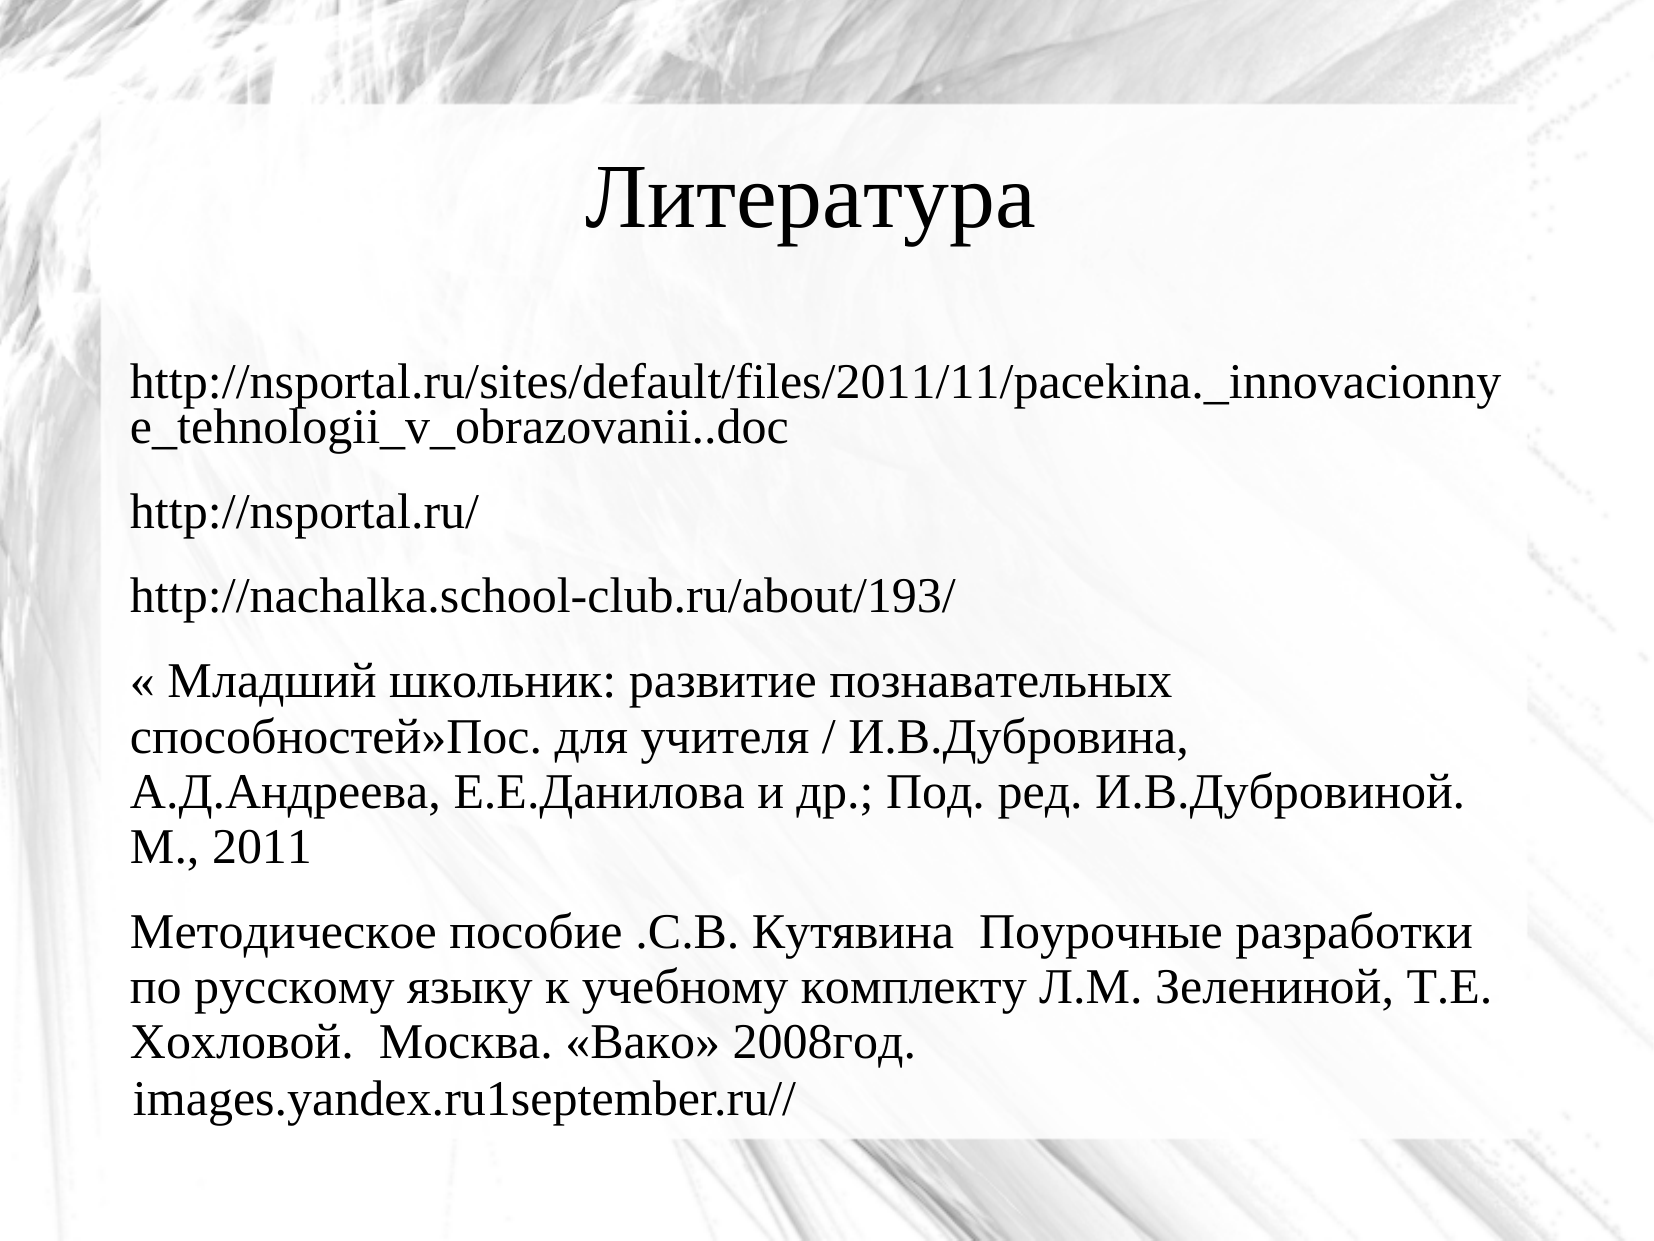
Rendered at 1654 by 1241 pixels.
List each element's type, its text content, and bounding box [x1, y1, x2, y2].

list http://nsportal.ru/sites/default/files/2011/11/pacekina._innovacionnye_tehnologii_v_obrazovanii..doc http://nsportal.ru/ http://nachalka.school-club.ru/about/193/ « Младший школьник: развитие познавательных способностей»Пос. для учителя / И.В.Дубровина, А.Д.Андреева, Е.Е.Данилова и др.; Под. ред. И.В.Дубровиной. М., 2011 Методическое пособие .С.В. Кутявина Поурочные разработки по русскому языку к учебному комплекту Л.М. Зелениной, Т.Е. Хохловой. Москва. «Вако» 2008год. [59, 354, 1506, 1211]
text_box images.yandex.ru1september.ru// [118, 1062, 1211, 1241]
picture [0, 0, 1654, 1241]
title Литература [118, 112, 1506, 281]
